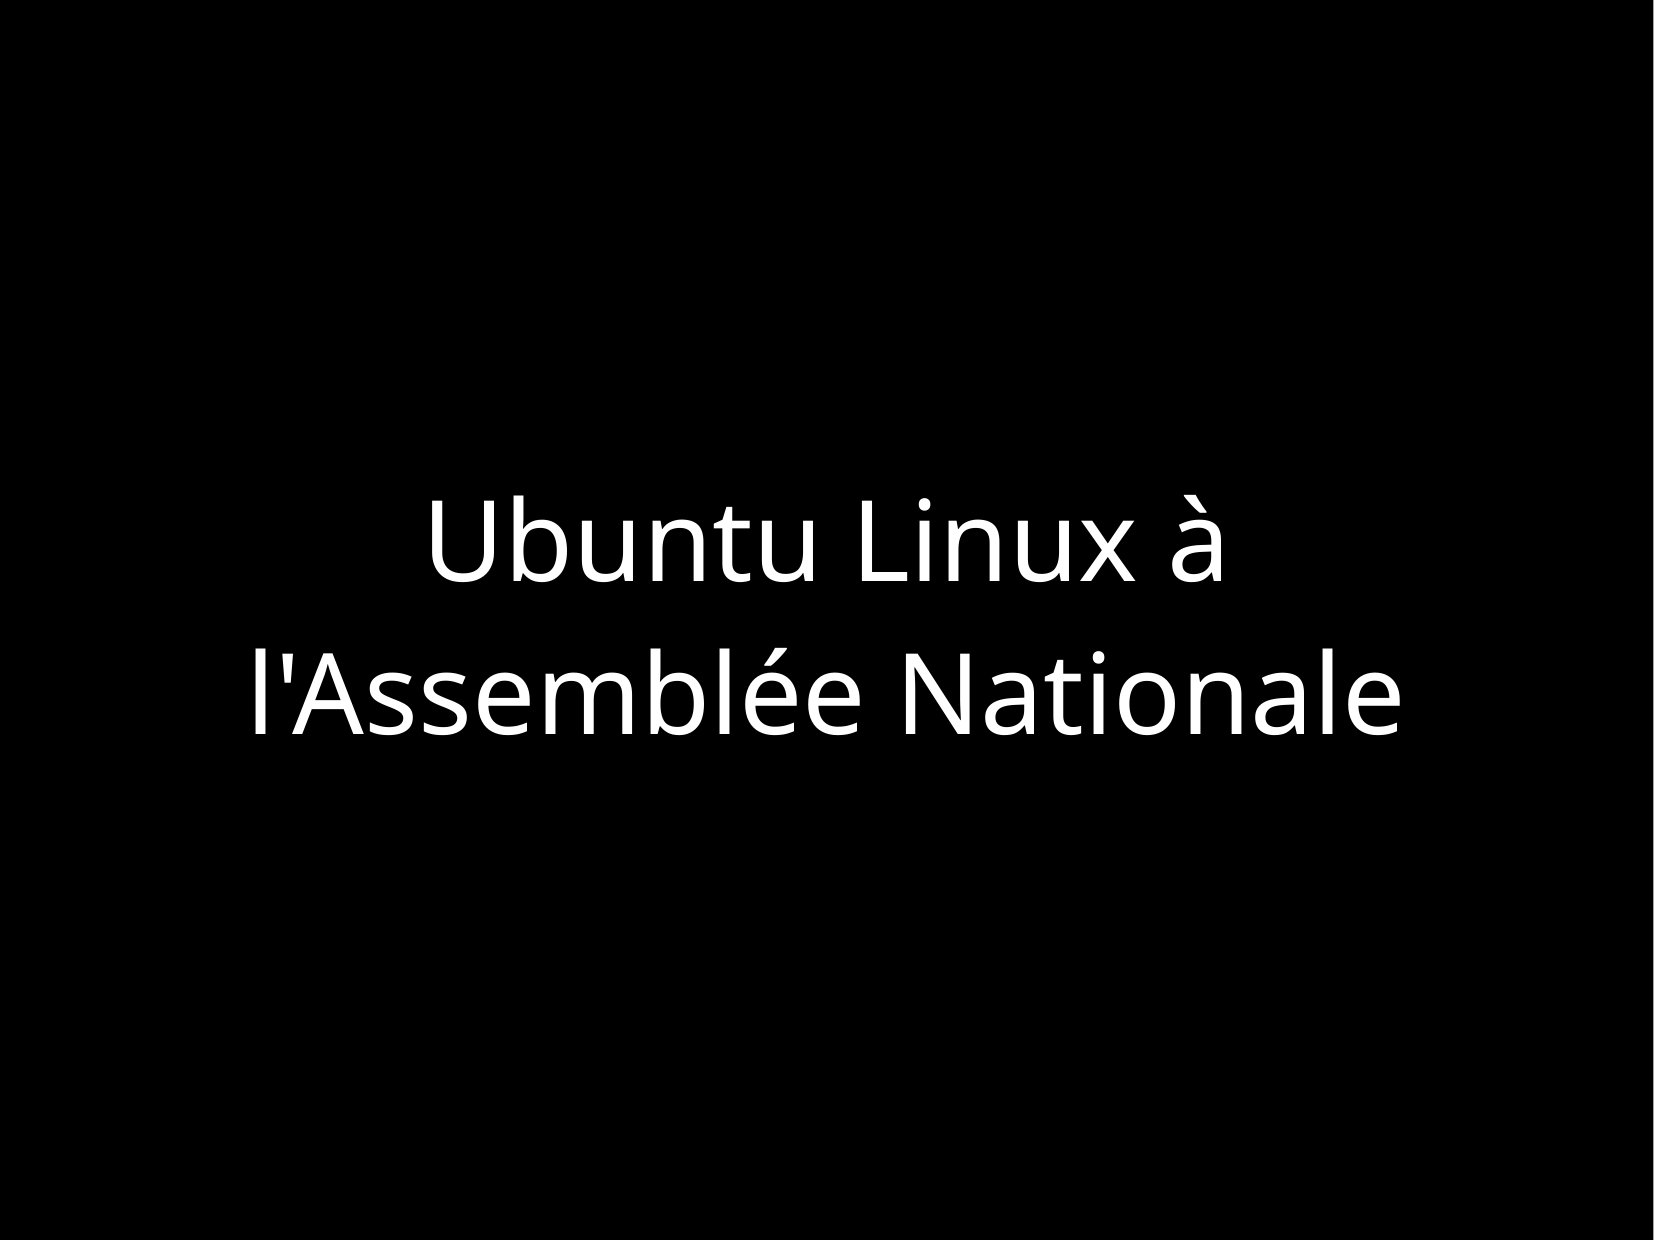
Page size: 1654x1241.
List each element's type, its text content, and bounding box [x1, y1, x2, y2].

title Ubuntu Linux à l'Assemblée Nationale [82, 56, 1571, 1172]
